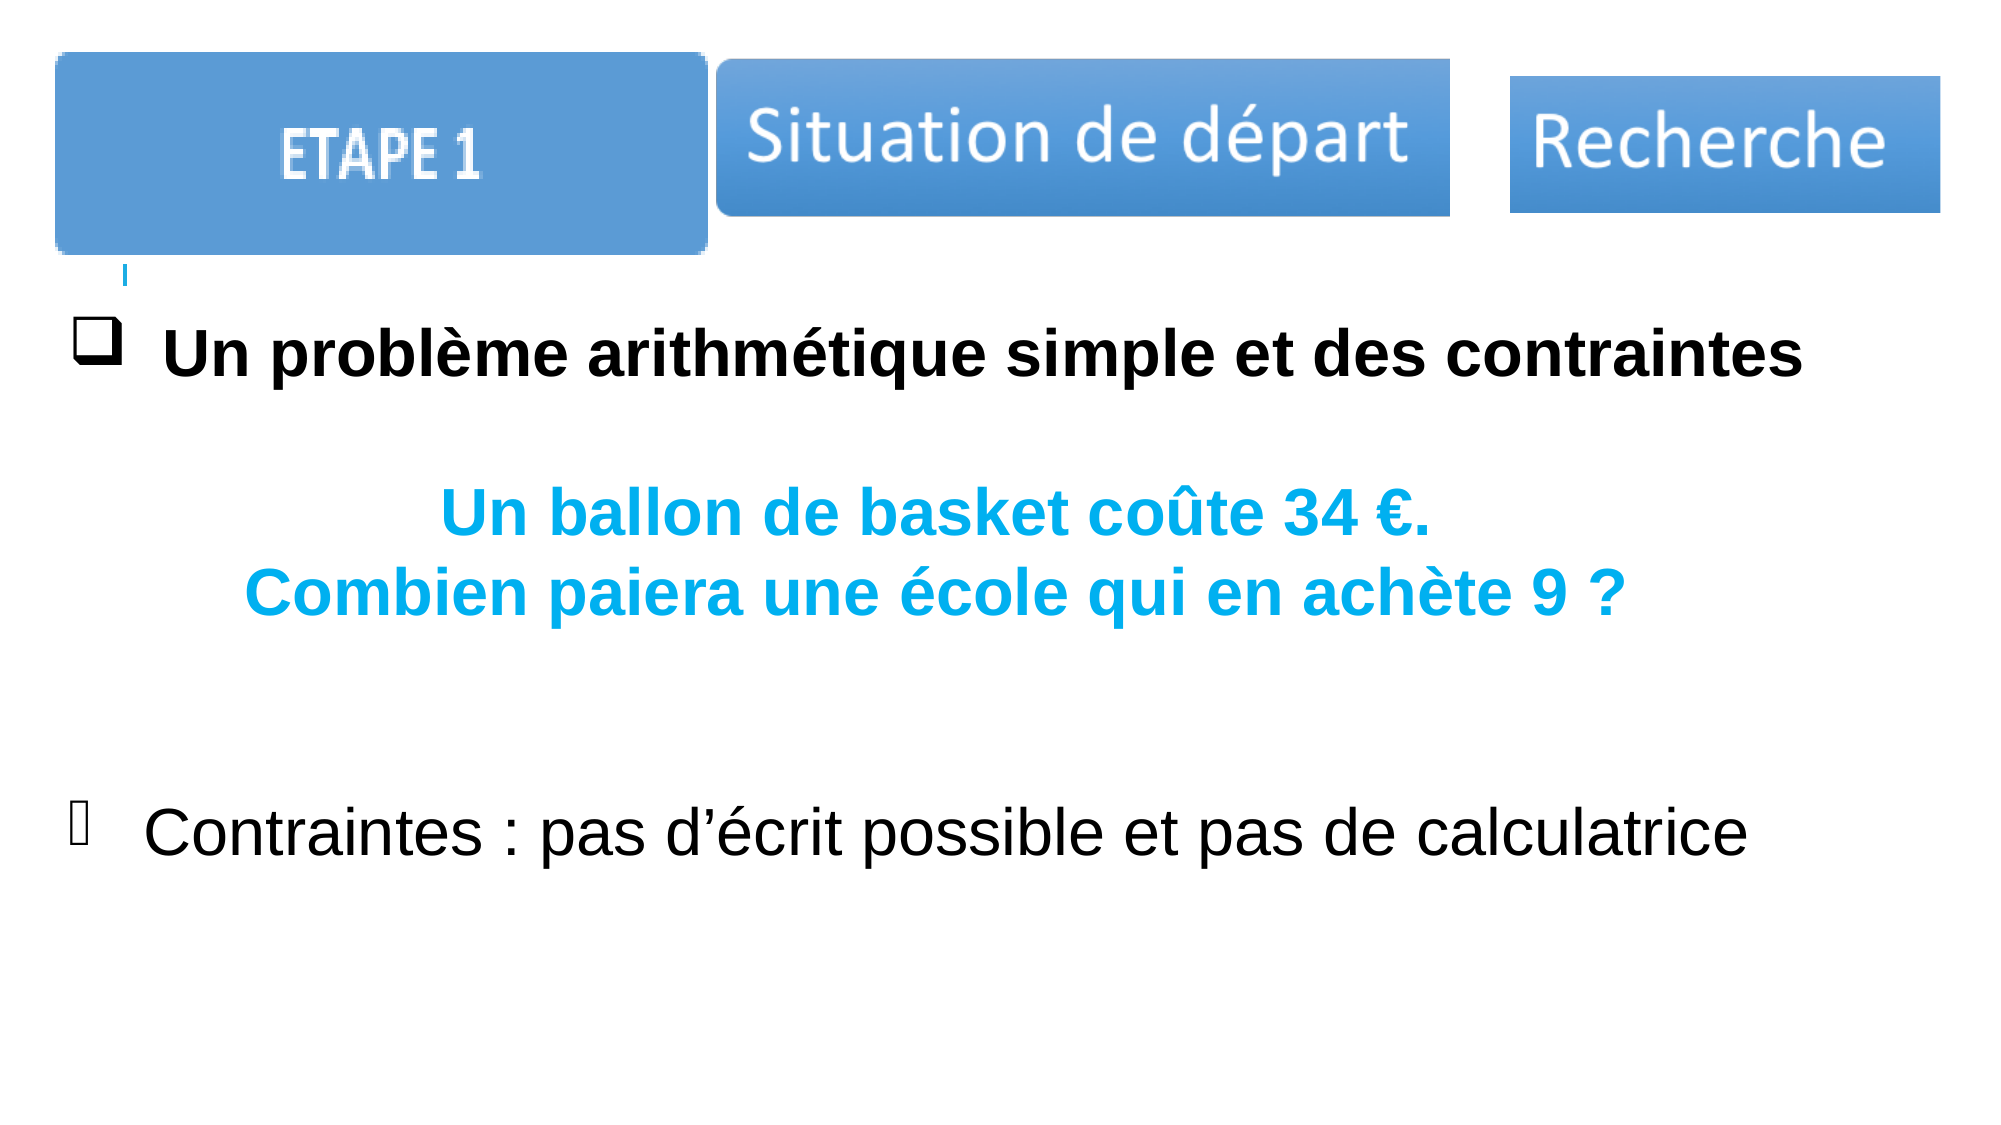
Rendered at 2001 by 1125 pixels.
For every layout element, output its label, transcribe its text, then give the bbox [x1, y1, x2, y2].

picture [49, 0, 1450, 280]
text_box Un problème arithmétique simple et des contraintes Un ballon de basket coûte 34 €. Combien paiera une école qui en achète 9 ? Contraintes : pas d’écrit possible et pas de calculatrice [53, 301, 1839, 937]
picture [1510, 76, 1941, 213]
